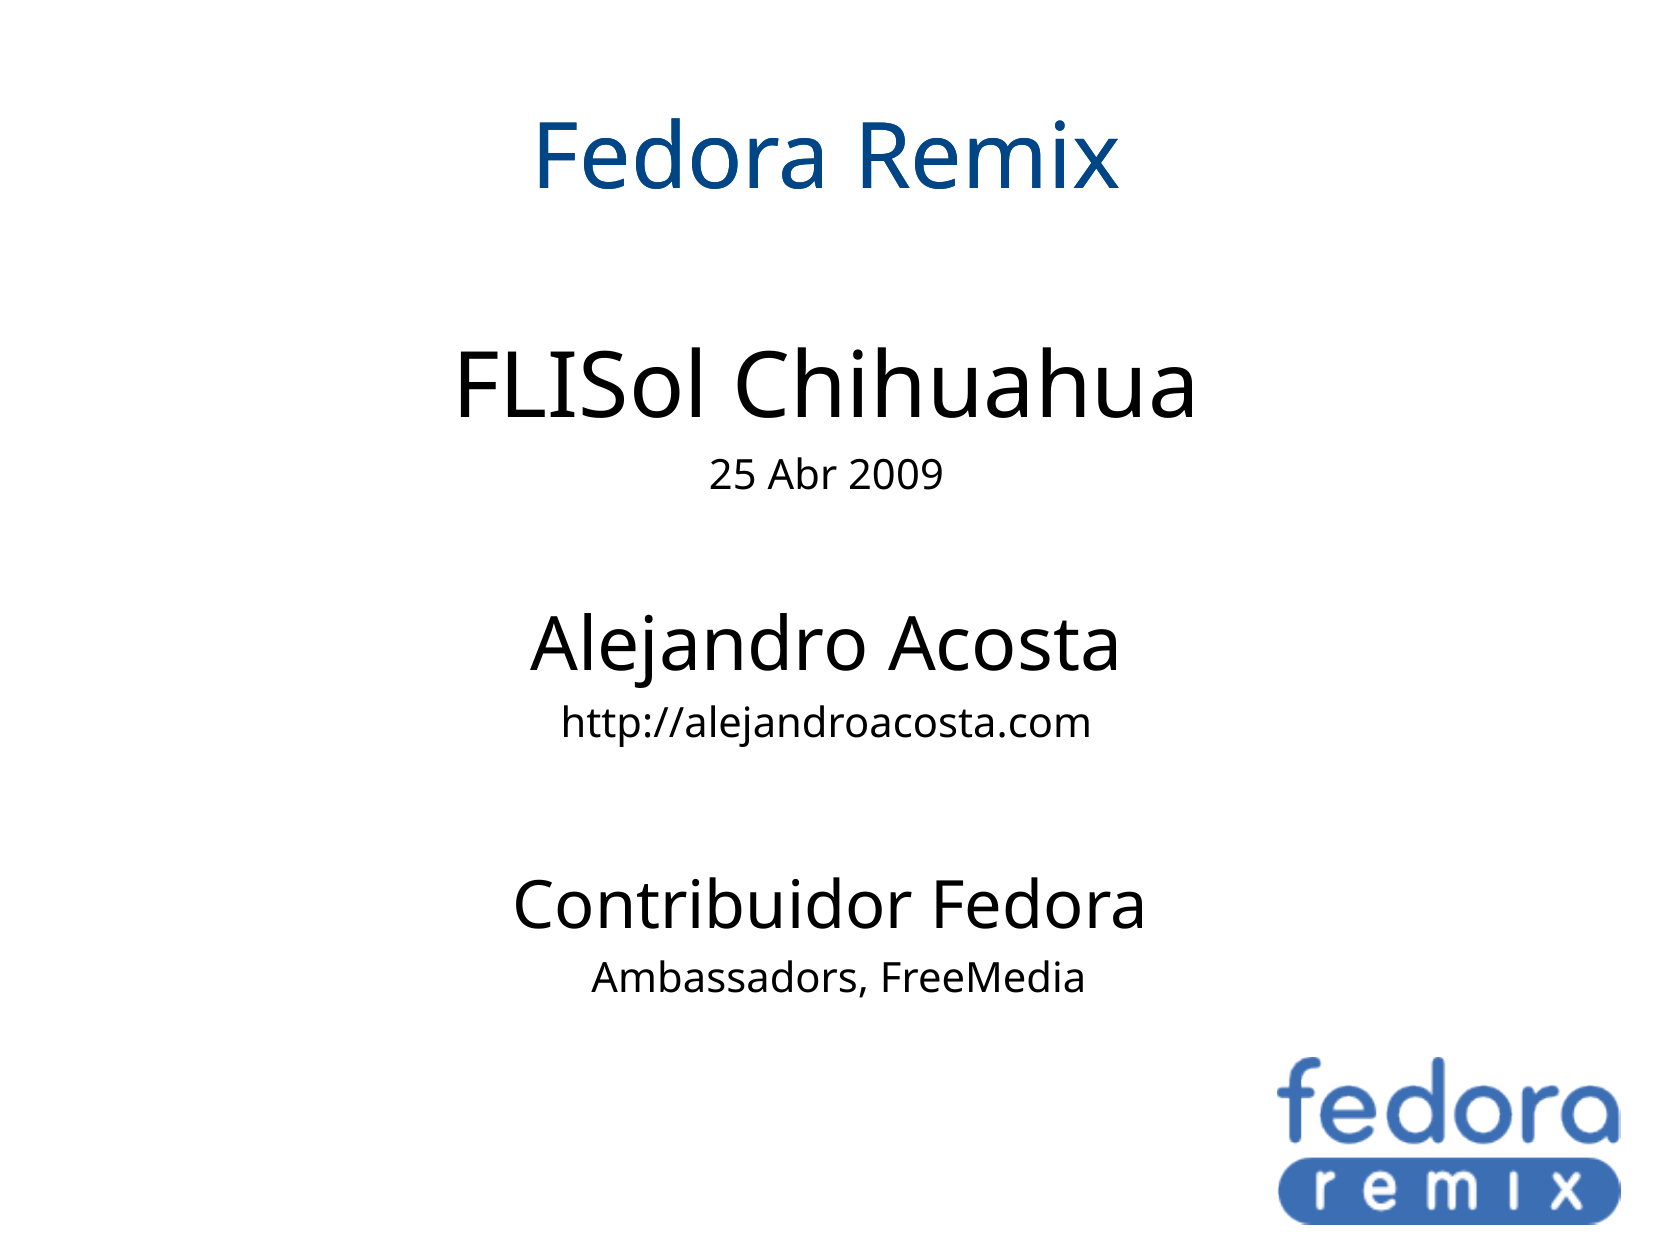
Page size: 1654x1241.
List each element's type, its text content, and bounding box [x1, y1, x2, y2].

picture [1277, 1057, 1621, 1225]
title Contribuidor Fedora Ambassadors, FreeMedia [168, 856, 1510, 1007]
subtitle FLISol Chihuahua 25 Abr 2009 [0, 332, 1653, 490]
title Alejandro Acosta http://alejandroacosta.com [0, 557, 1653, 783]
title Fedora Remix [82, 49, 1571, 257]
